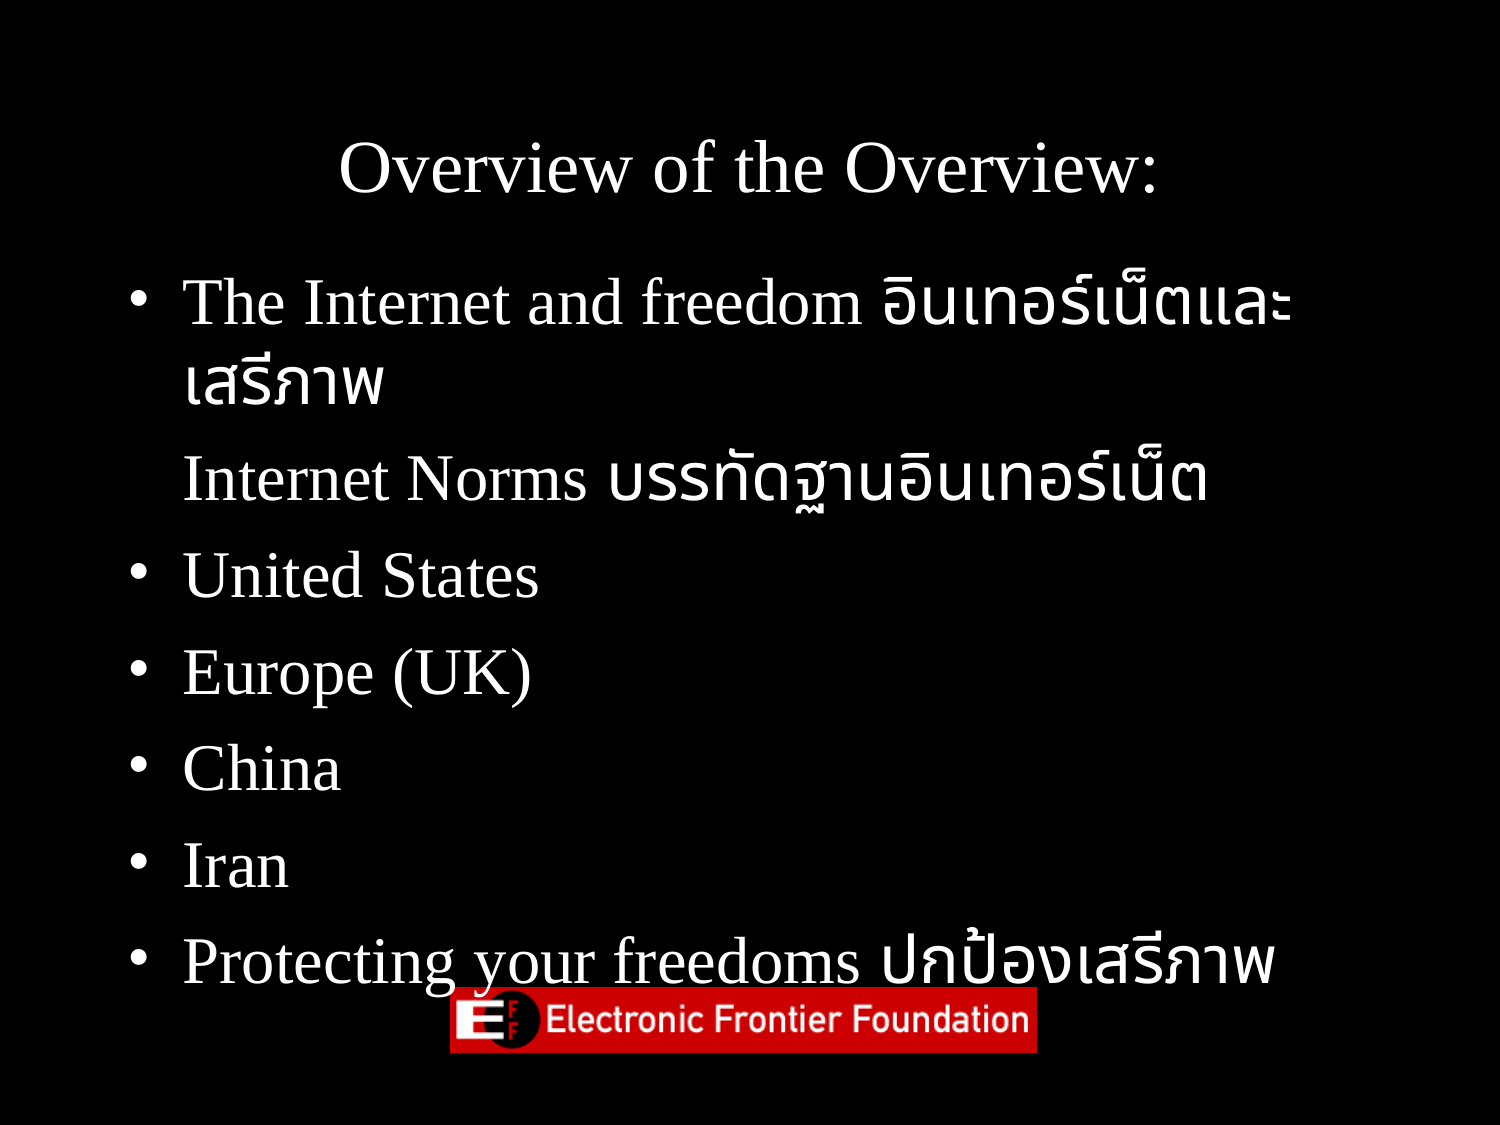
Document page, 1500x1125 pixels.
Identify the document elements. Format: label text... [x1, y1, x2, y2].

title Overview of the Overview: [112, 99, 1388, 226]
list The Internet and freedom อินเทอร์เน็ตและเสรีภาพ Internet Norms บรรทัดฐานอินเทอร์เน็ต United States Europe (UK) China Iran Protecting your freedoms ปกป้องเสรีภาพ [112, 249, 1388, 976]
picture [450, 987, 1037, 1053]
